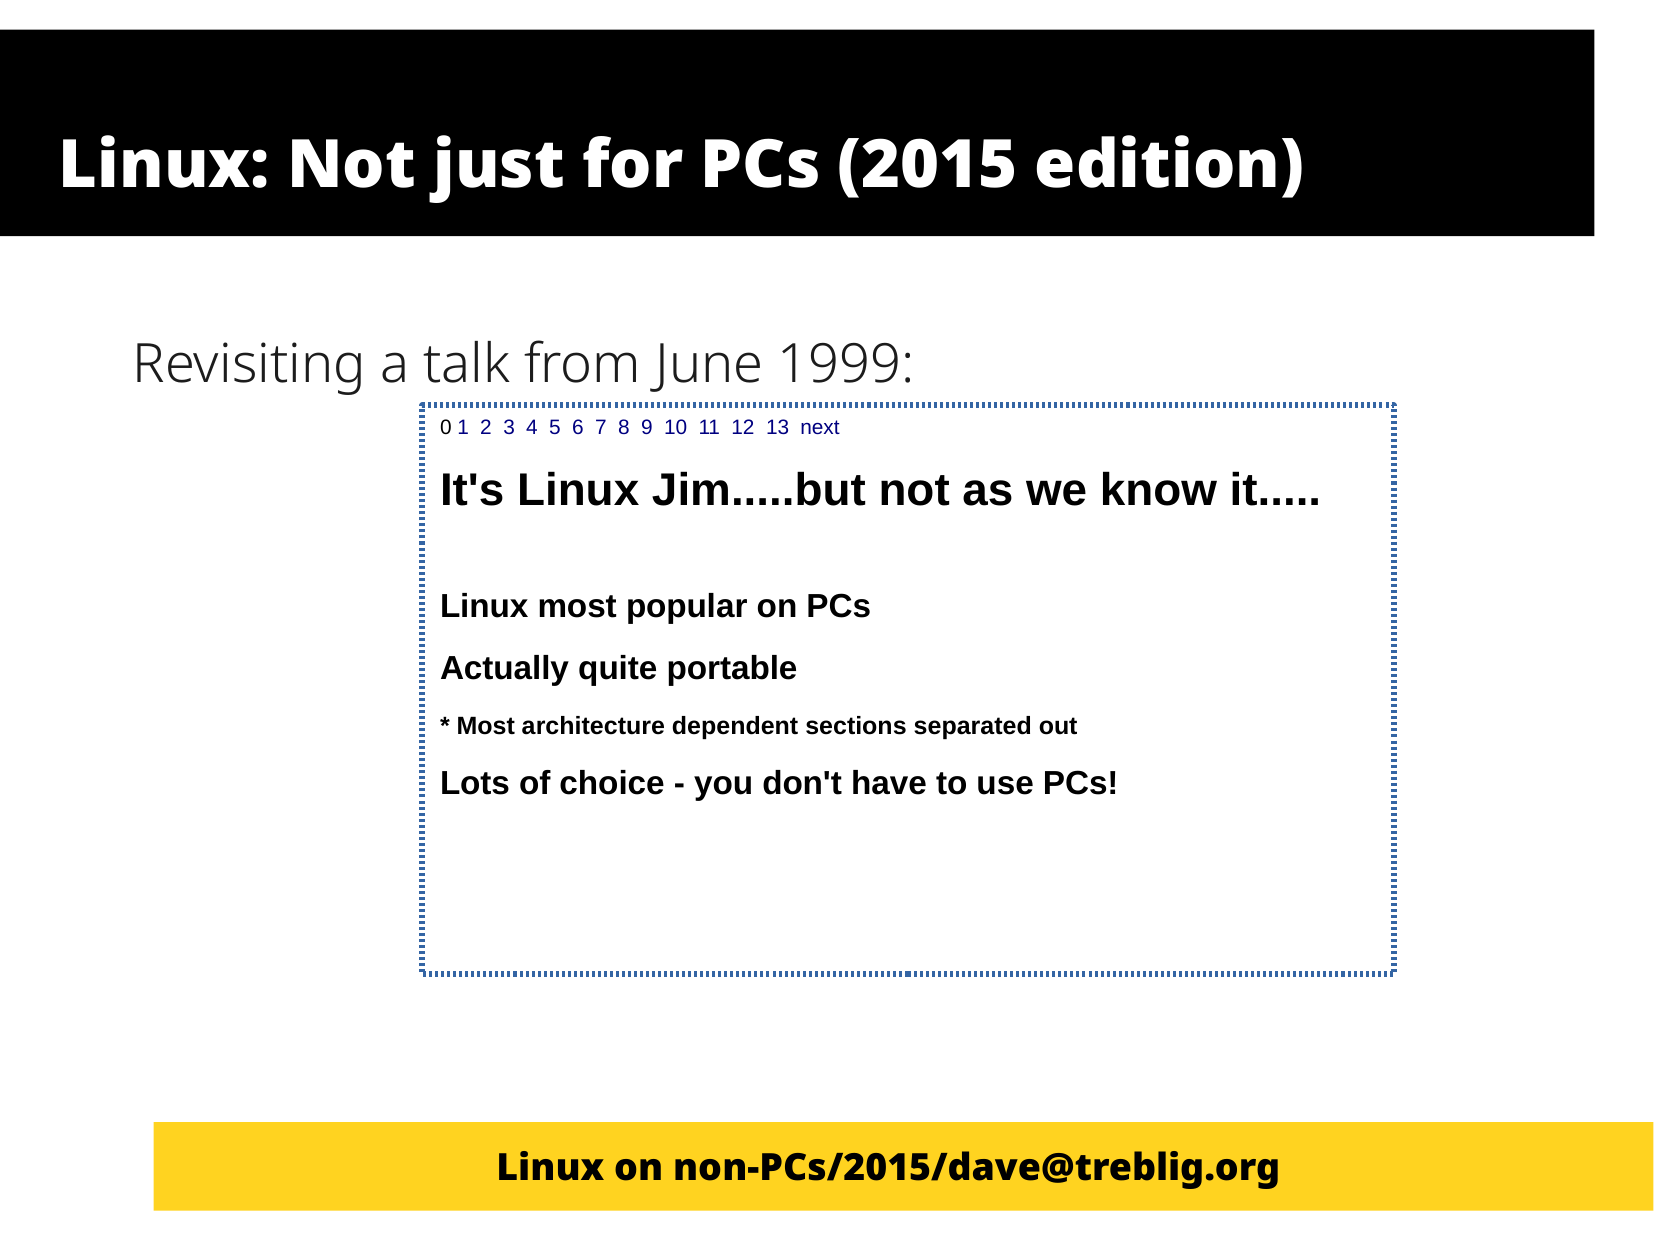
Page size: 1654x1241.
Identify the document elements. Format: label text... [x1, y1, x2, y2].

title Linux: Not just for PCs (2015 edition) [59, 59, 1595, 207]
text_box 0 1 2 3 4 5 6 7 8 9 10 11 12 13 next It's Linux Jim.....but not as we know it..... Linux most popular on PCs Actually quite portable * Most architecture dependent sections separated out Lots of choice - you don't have to use PCs! [422, 405, 1394, 975]
subtitle Revisiting a talk from June 1999: [59, 324, 1565, 1093]
